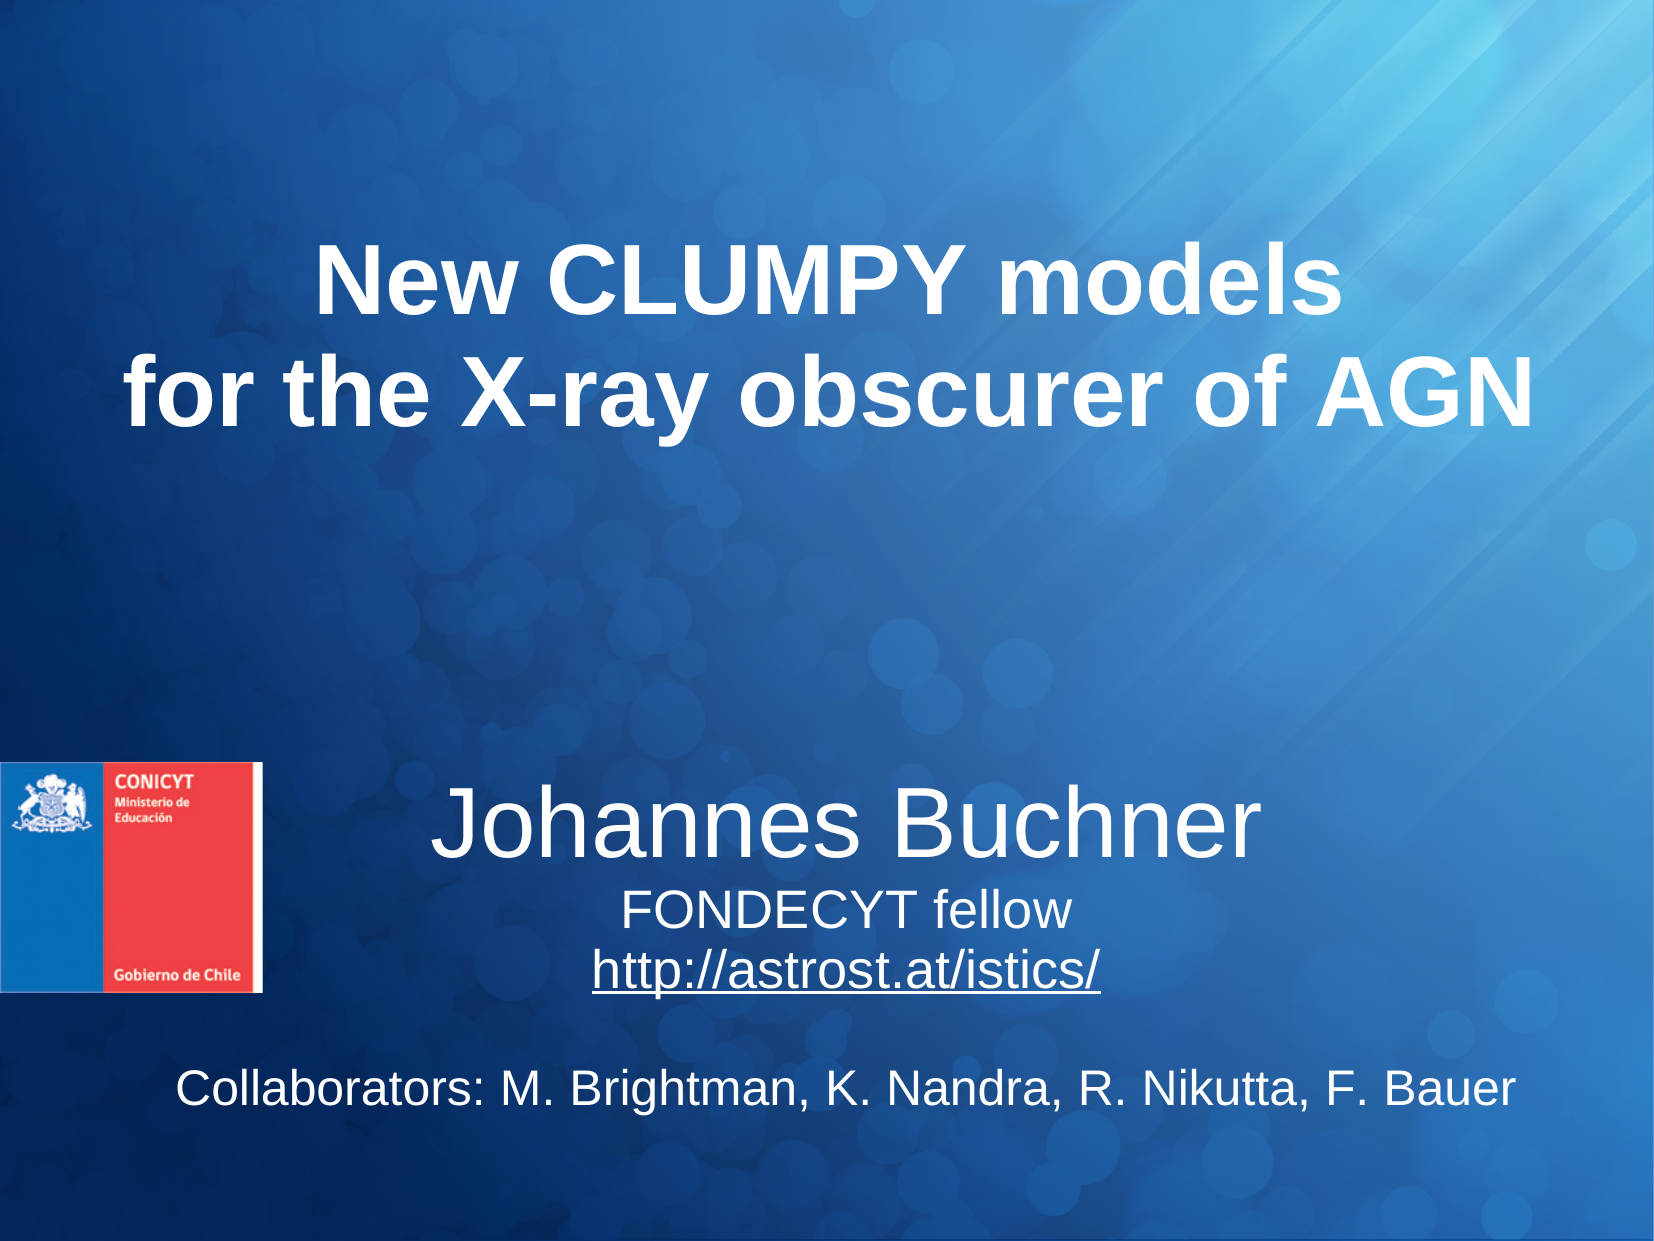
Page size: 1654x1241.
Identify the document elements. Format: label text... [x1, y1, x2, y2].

title New CLUMPY models for the X-ray obscurer of AGN [75, 13, 1613, 658]
subtitle Johannes Buchner FONDECYT fellow http://astrost.at/istics/ Collaborators: M. Brightman, K. Nandra, R. Nikutta, F. Bauer [118, 658, 1576, 1241]
picture [0, 0, 1654, 1241]
